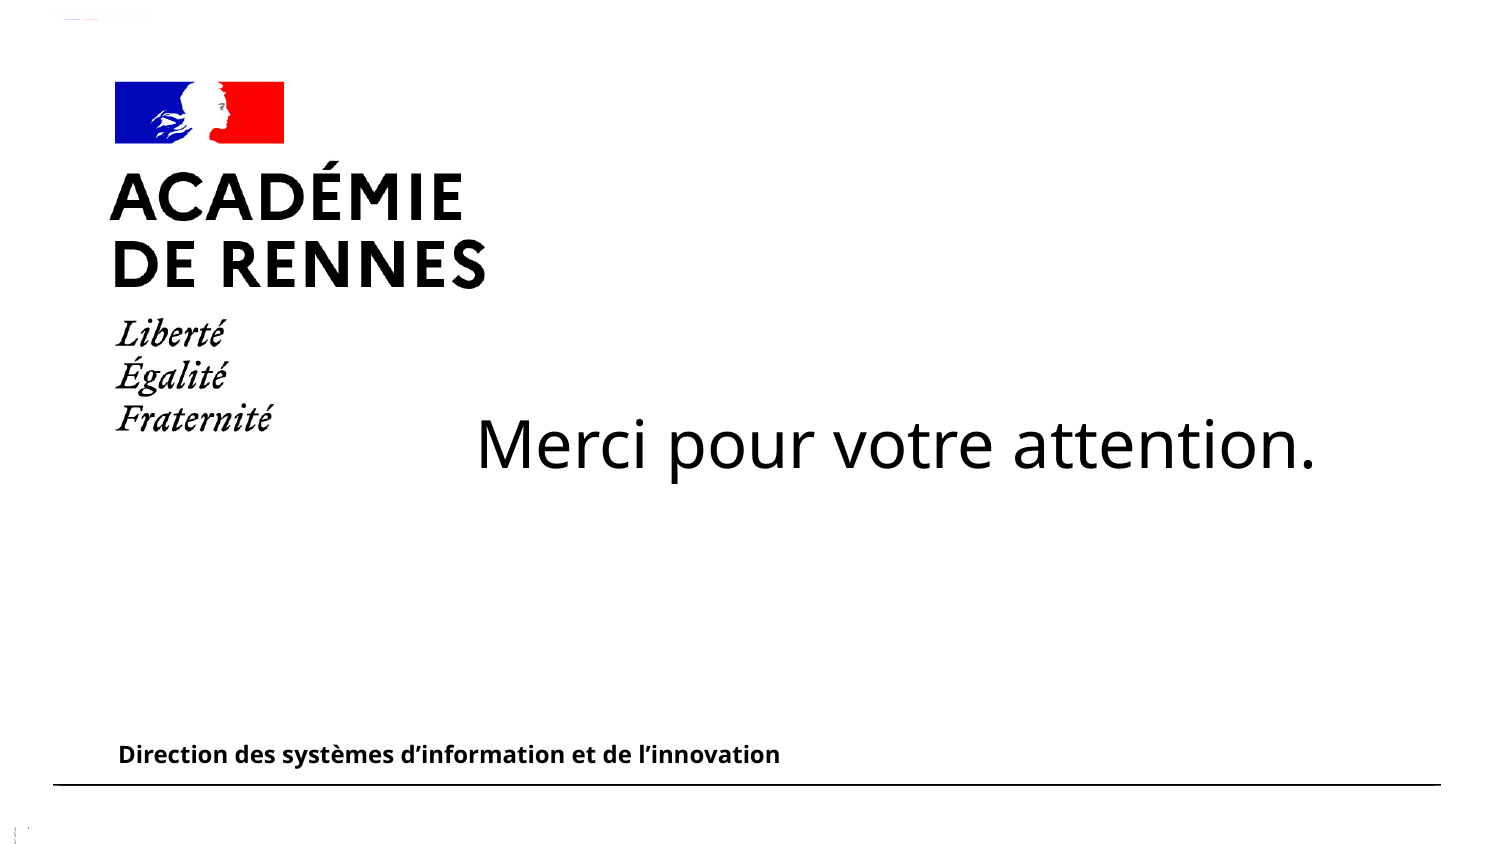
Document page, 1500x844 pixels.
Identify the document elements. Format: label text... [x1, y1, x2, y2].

picture [53, 8, 548, 493]
text_box <numéro> [0, 814, 30, 844]
text_box Merci pour votre attention. [460, 389, 1419, 486]
text_box Direction des systèmes d’information et de l’innovation [118, 717, 945, 791]
